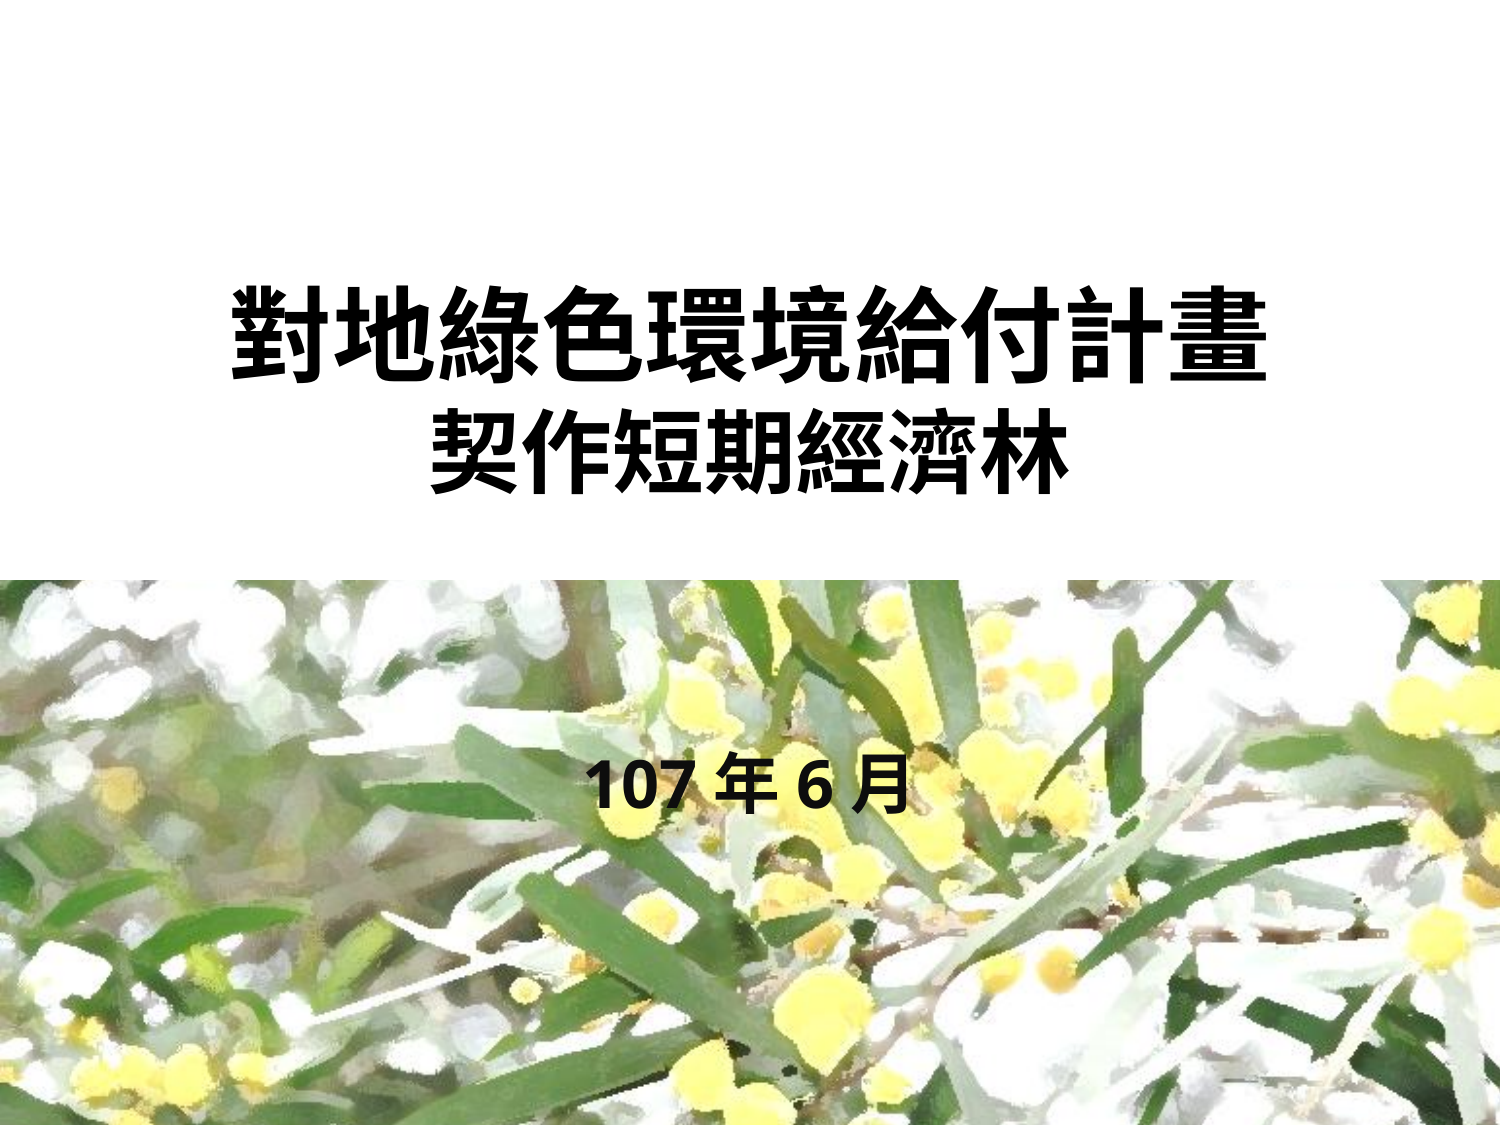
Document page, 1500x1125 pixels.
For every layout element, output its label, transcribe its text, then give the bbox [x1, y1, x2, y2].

subtitle 107年6月 [225, 637, 1276, 925]
title 對地綠色環境給付計畫 契作短期經濟林 [112, 255, 1388, 520]
